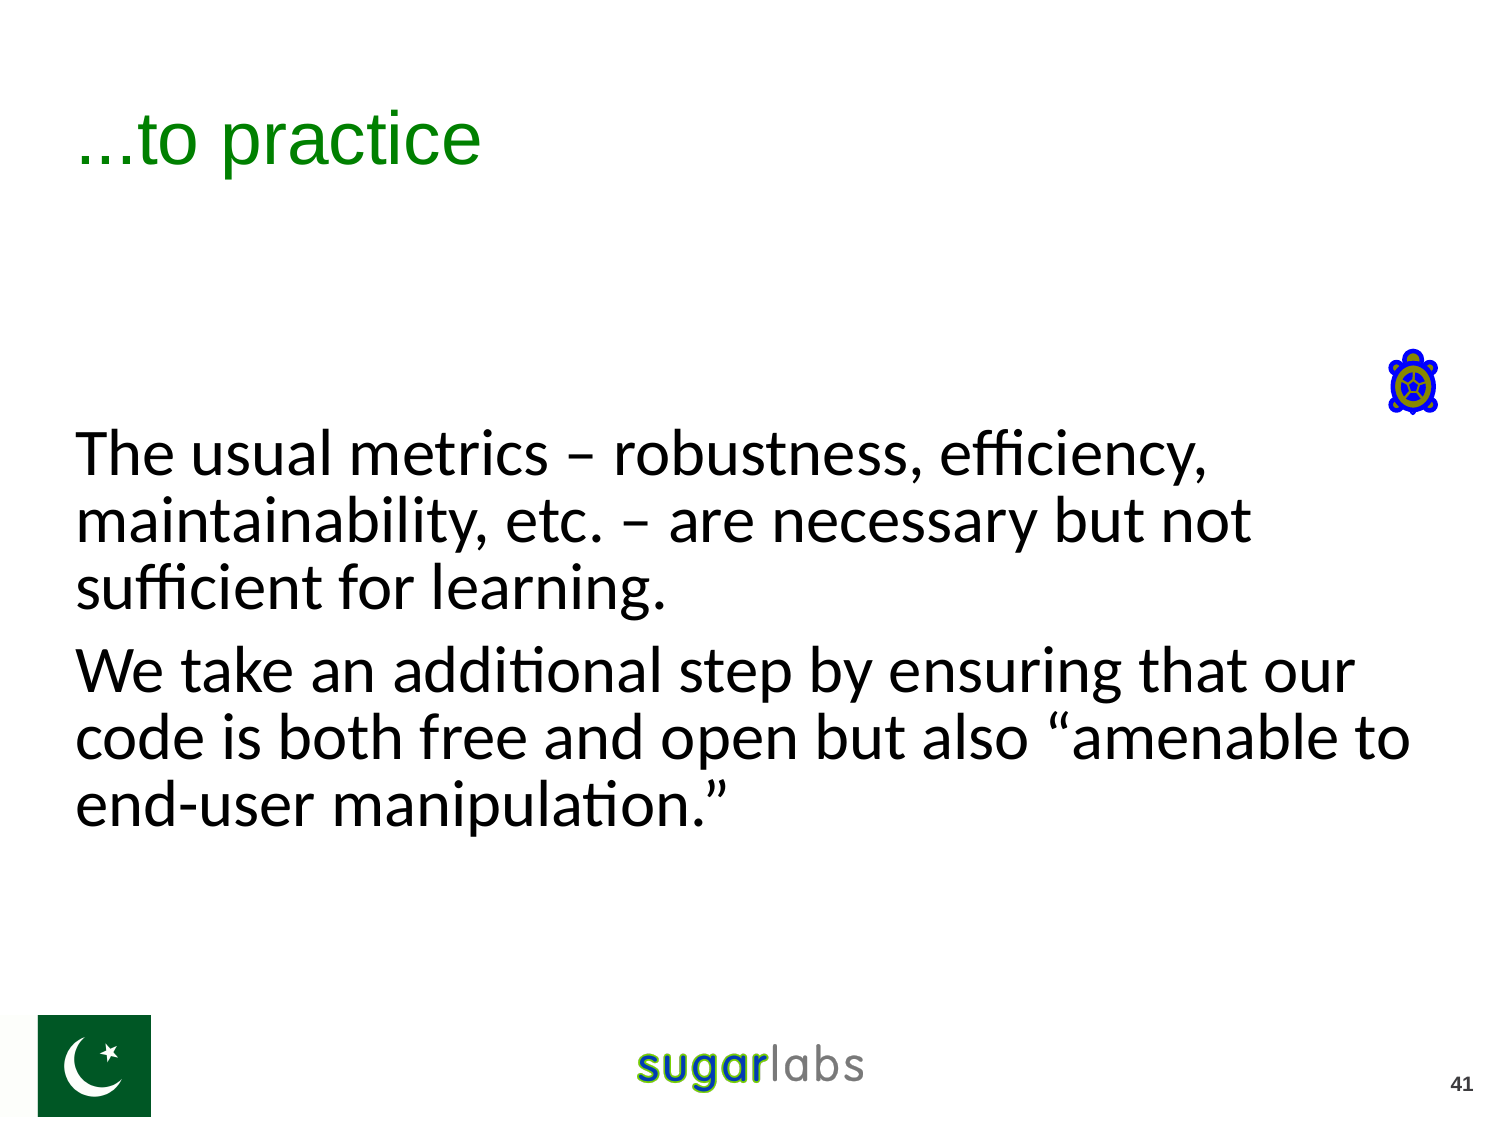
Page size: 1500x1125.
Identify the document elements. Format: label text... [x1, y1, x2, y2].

picture [637, 1044, 863, 1093]
subtitle The usual metrics – robustness, efficiency, maintainability, etc. – are necessary but not sufficient for learning. We take an additional step by ensuring that our code is both free and open but also “amenable to end-user manipulation.” [75, 263, 1425, 1006]
title ...to practice [75, 52, 1425, 226]
picture [1377, 346, 1450, 419]
picture [0, 1015, 151, 1117]
